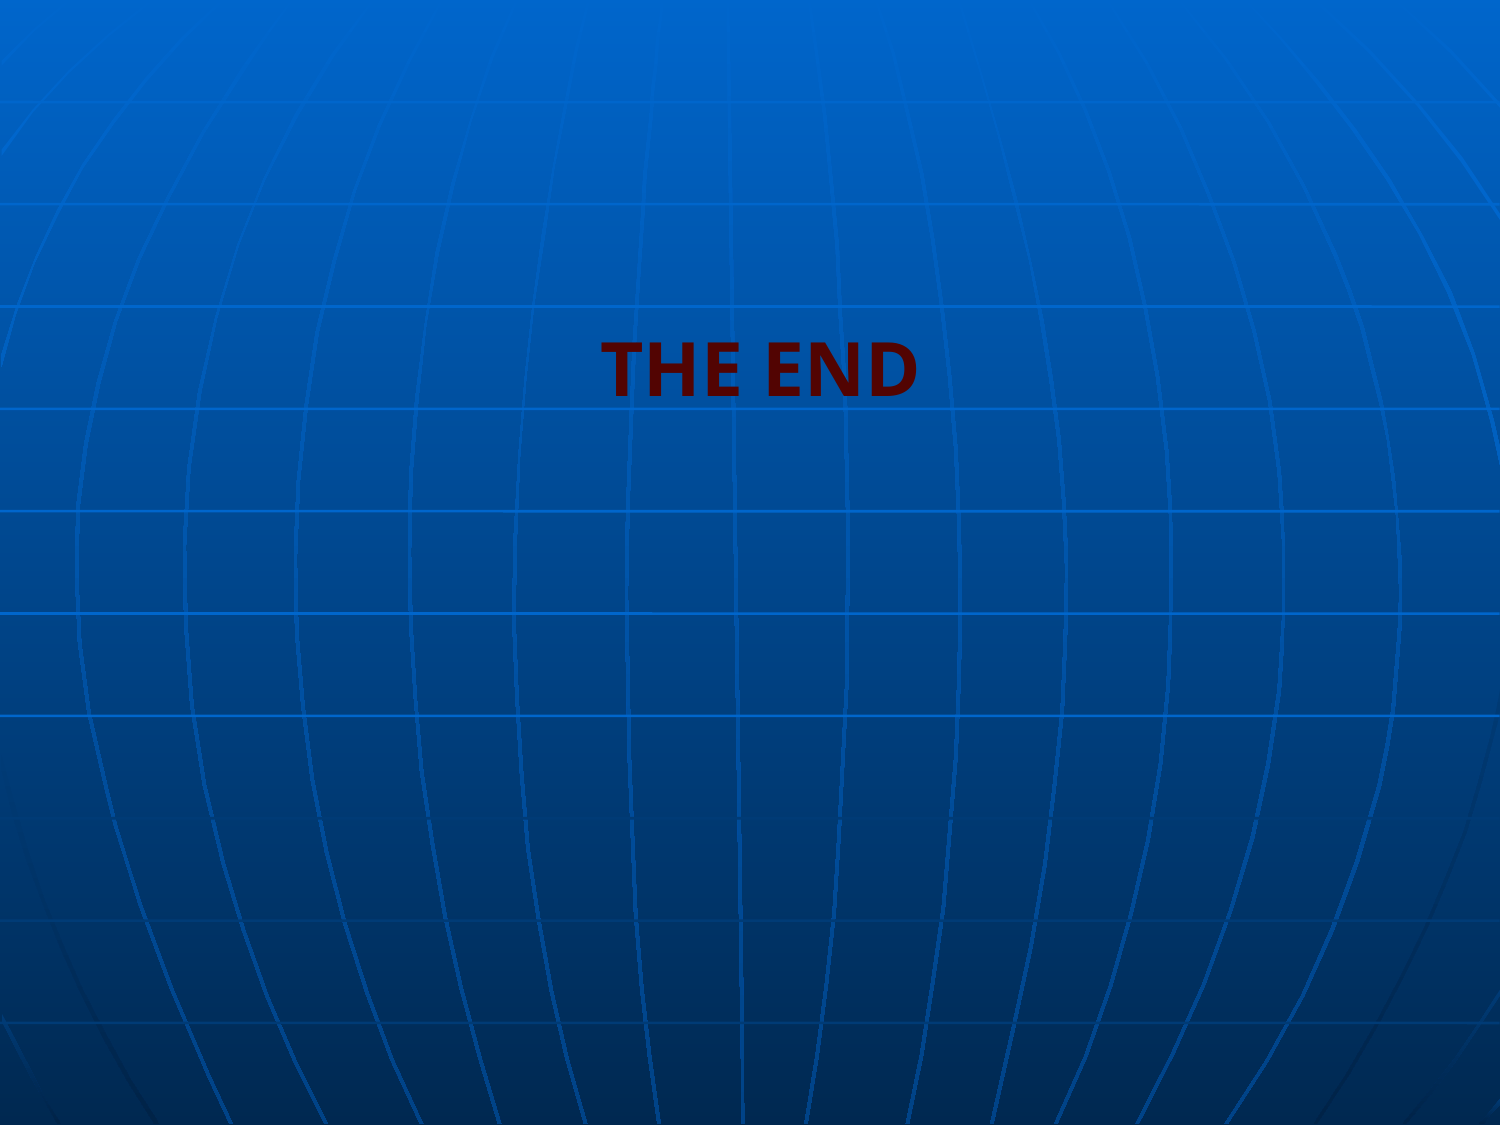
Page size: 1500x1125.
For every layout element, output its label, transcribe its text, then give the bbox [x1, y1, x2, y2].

text_box THE END [277, 314, 1244, 758]
